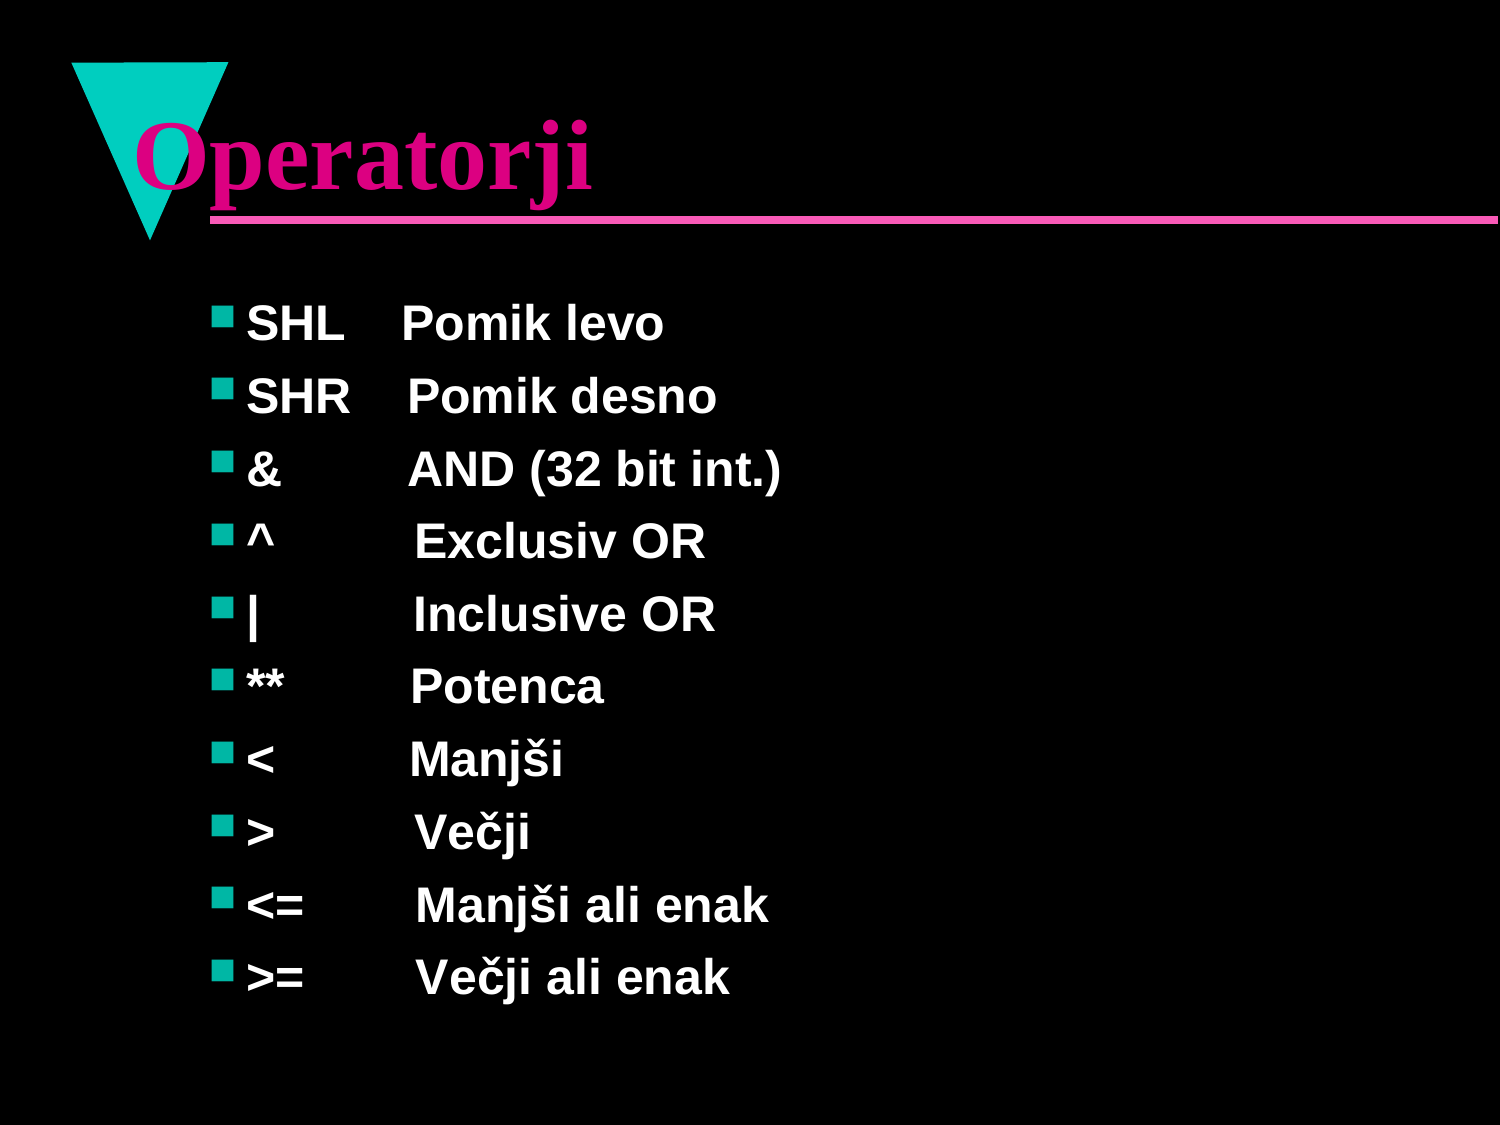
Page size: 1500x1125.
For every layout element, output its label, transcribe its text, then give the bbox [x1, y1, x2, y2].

list SHL Pomik levo SHR Pomik desno & AND (32 bit int.) ^ Exclusiv OR | Inclusive OR ** Potenca < Manjši > Večji <= Manjši ali enak >= Večji ali enak [118, 289, 1450, 1014]
title Operatorji [117, 63, 1500, 251]
